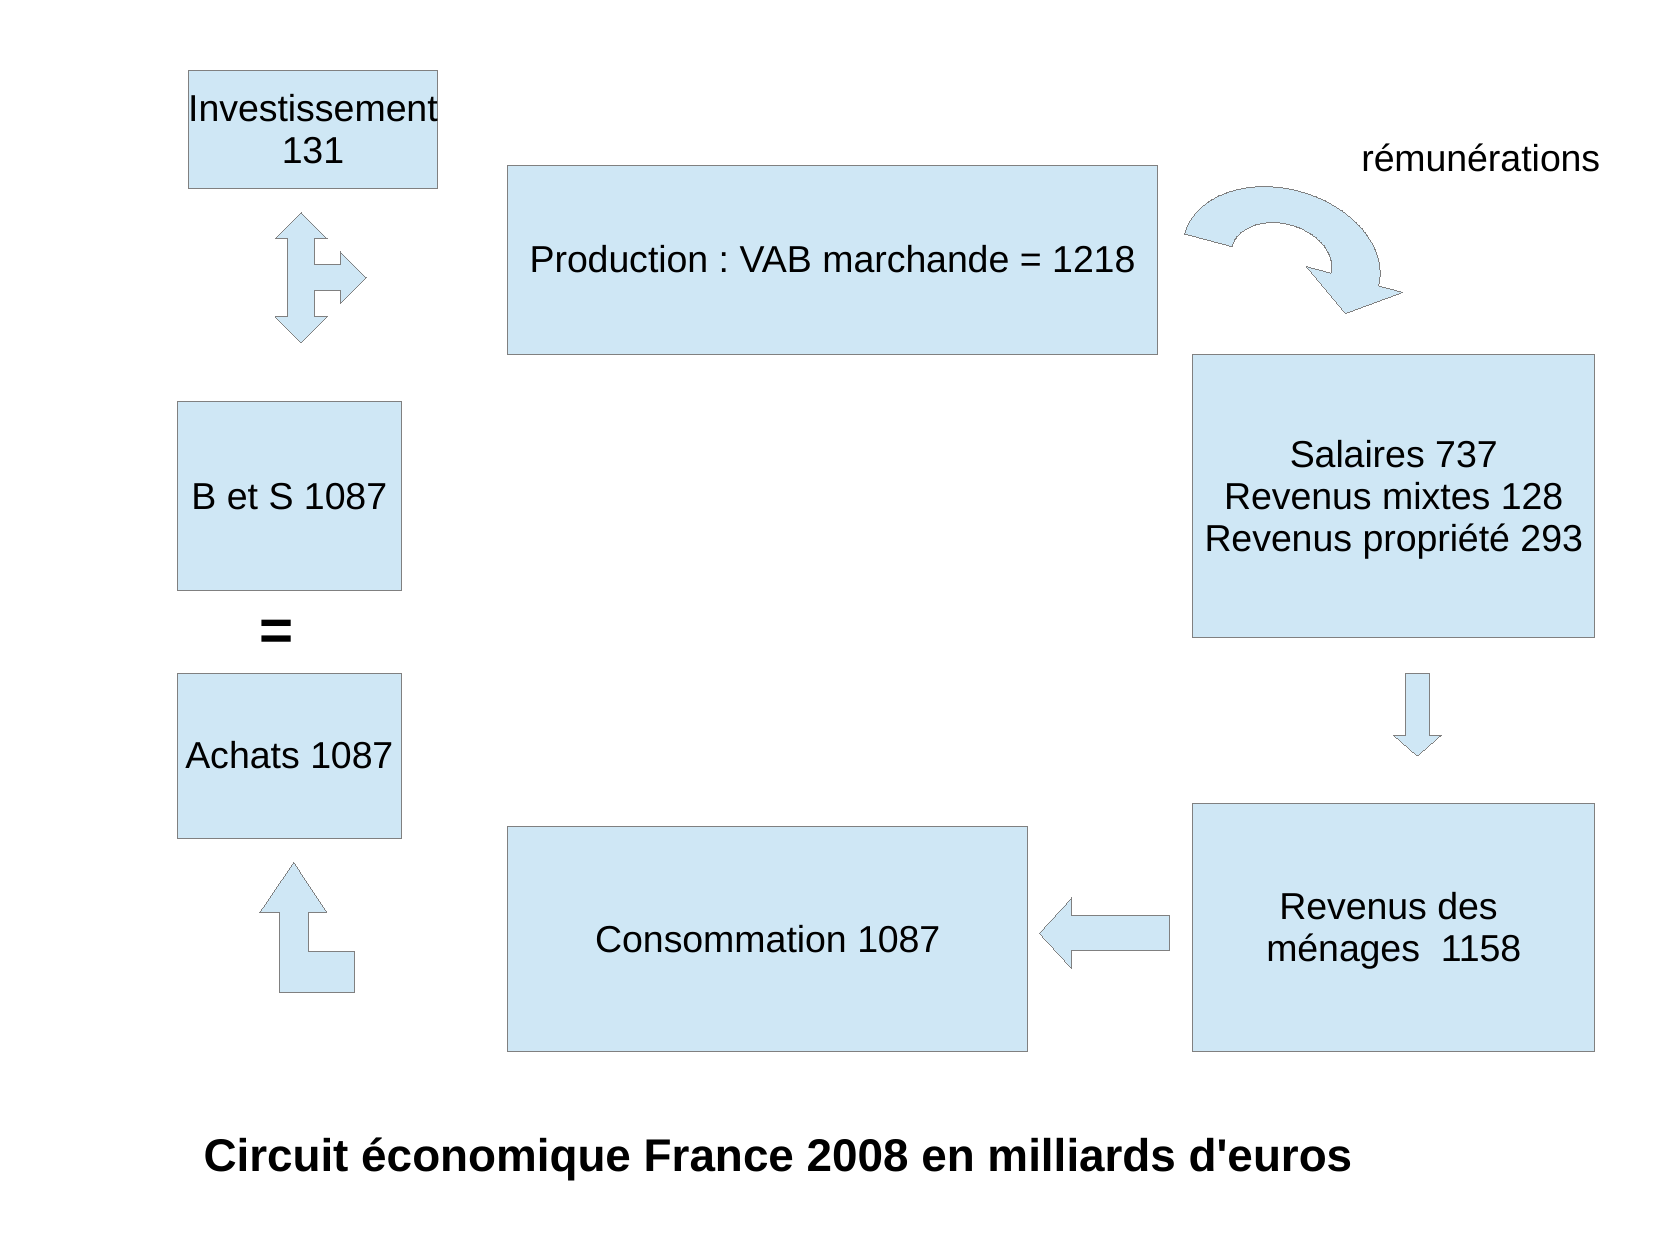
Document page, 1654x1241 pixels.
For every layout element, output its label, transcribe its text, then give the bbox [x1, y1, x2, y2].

text_box Production : VAB marchande = 1218 [507, 165, 1158, 355]
text_box Revenus des ménages 1158 [1192, 803, 1595, 1052]
text_box Circuit économique France 2008 en milliards d'euros [188, 1122, 1369, 1190]
text_box [1393, 673, 1442, 756]
text_box Salaires 737 Revenus mixtes 128 Revenus propriété 293 [1192, 354, 1595, 638]
text_box [1184, 186, 1403, 314]
text_box B et S 1087 [177, 401, 402, 591]
text_box = [259, 590, 272, 696]
text_box Investissement 131 [188, 70, 438, 189]
text_box Achats 1087 [177, 673, 402, 839]
text_box [1039, 897, 1170, 969]
text_box rémunérations [1346, 129, 1616, 187]
text_box [259, 862, 355, 993]
text_box Consommation 1087 [507, 826, 1028, 1052]
text_box [275, 212, 367, 343]
